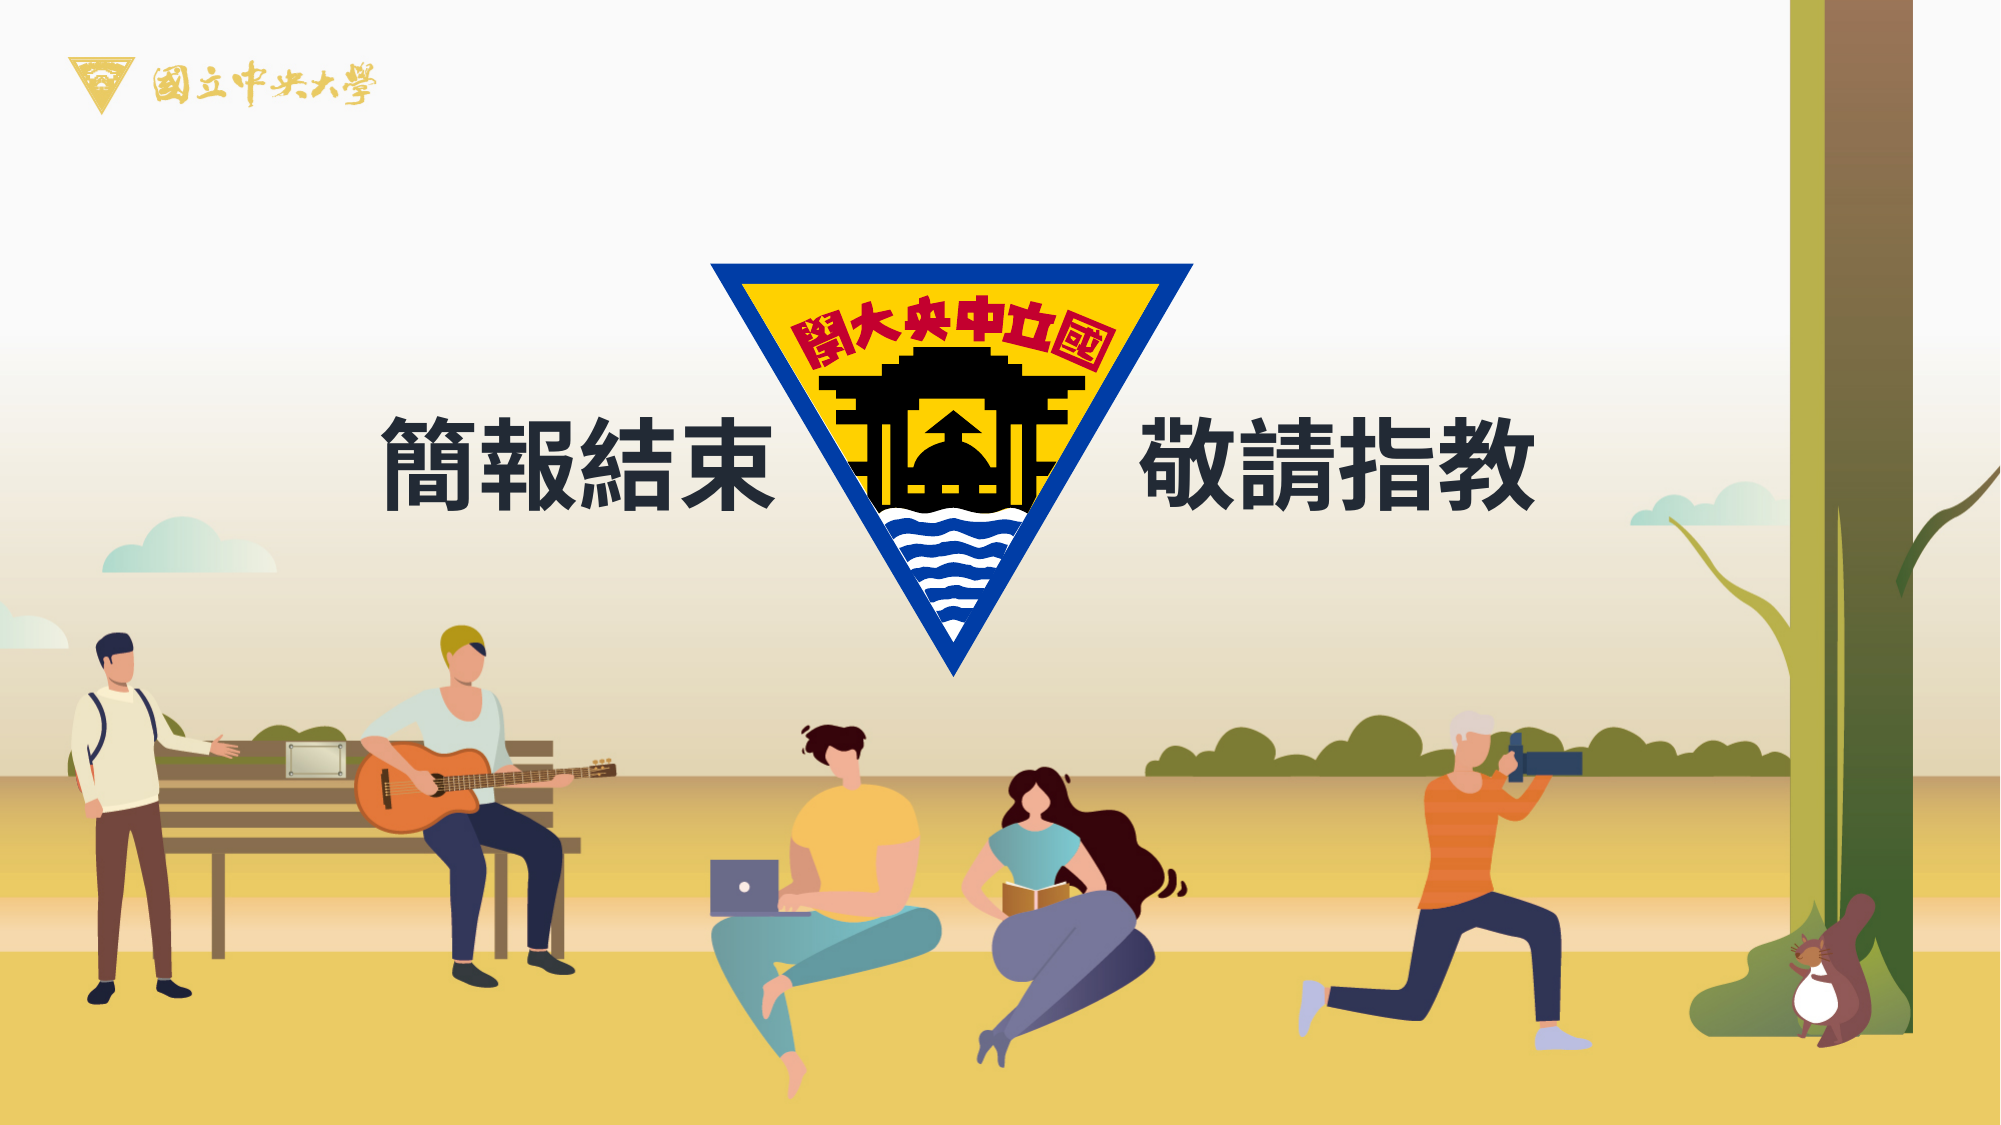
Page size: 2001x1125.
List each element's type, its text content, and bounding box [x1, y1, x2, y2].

text_box 簡報結束 [308, 368, 849, 557]
picture [707, 263, 1197, 678]
text_box 敬請指教 [1067, 368, 1608, 557]
